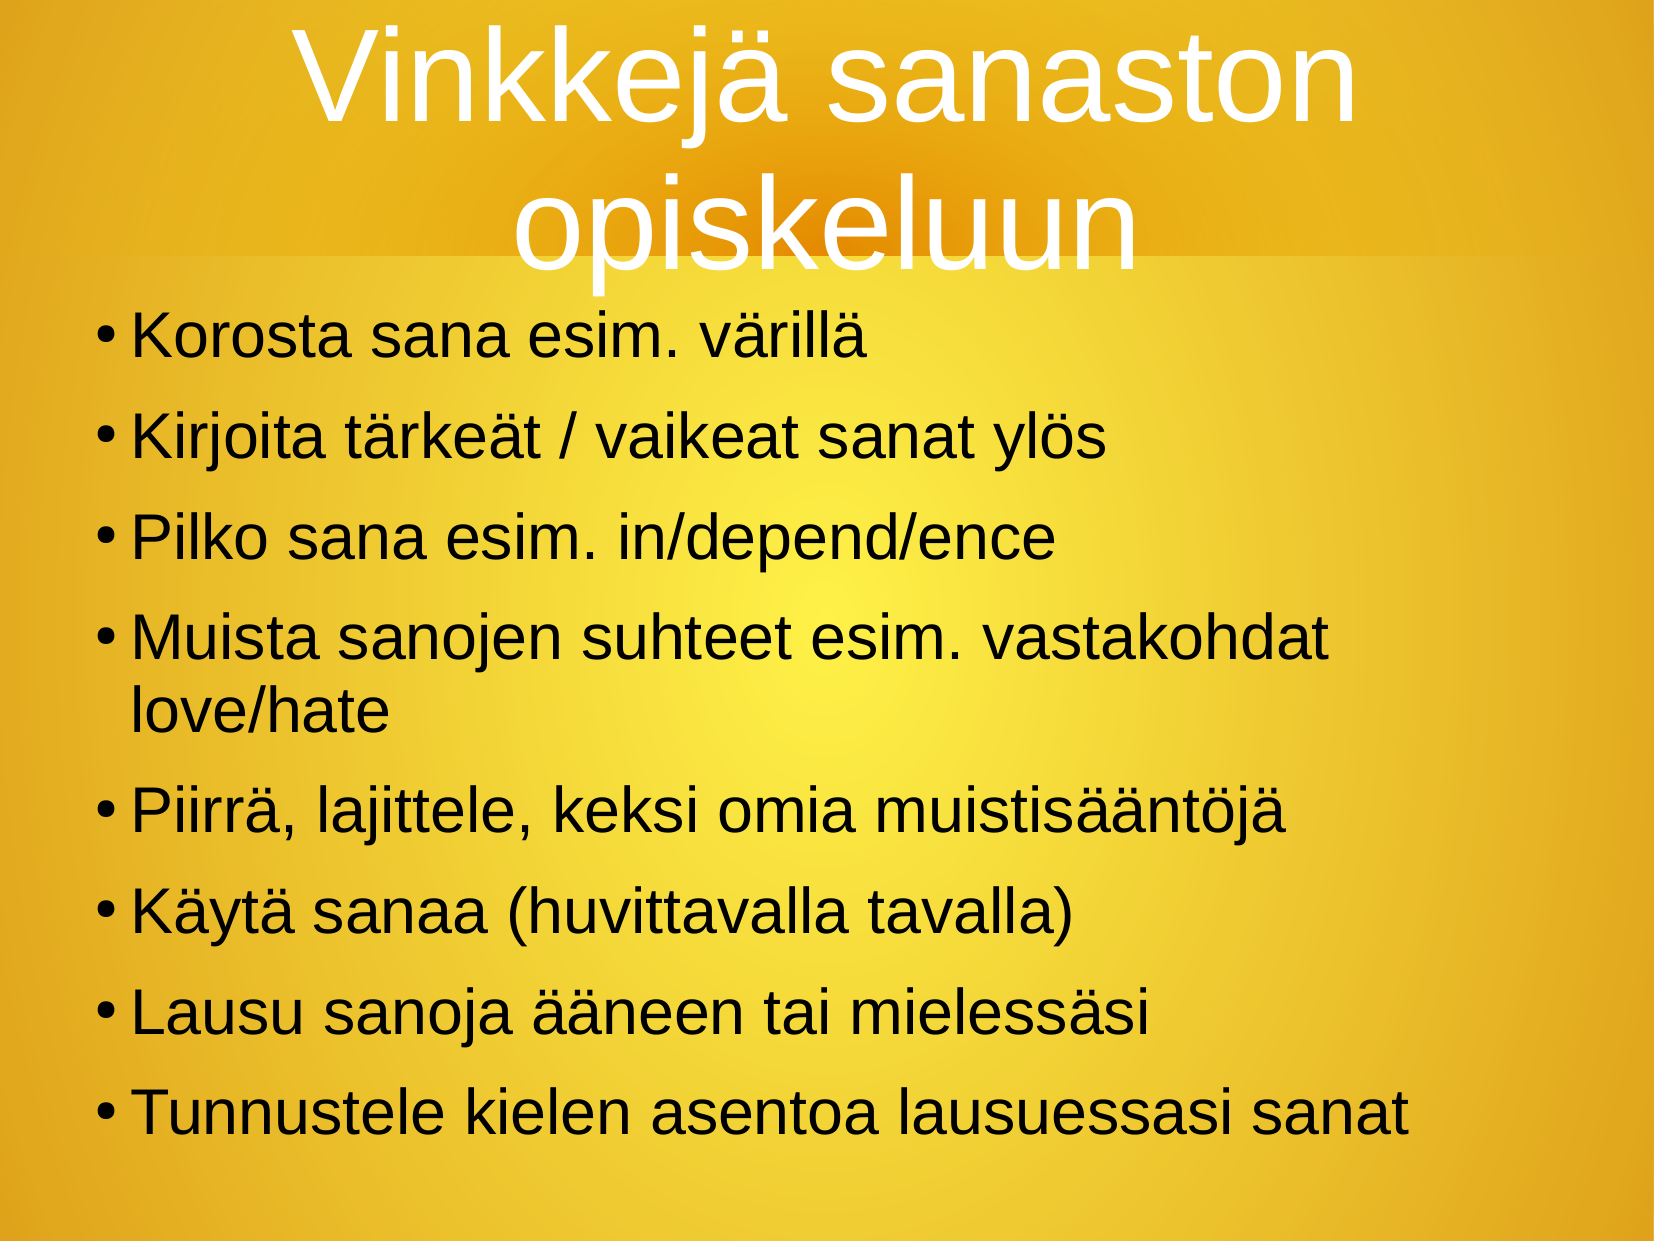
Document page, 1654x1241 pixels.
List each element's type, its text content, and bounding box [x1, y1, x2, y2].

list Korosta sana esim. värillä Kirjoita tärkeät / vaikeat sanat ylös Pilko sana esim. in/depend/ence Muista sanojen suhteet esim. vastakohdat love/hate Piirrä, lajittele, keksi omia muistisääntöjä Käytä sanaa (huvittavalla tavalla) Lausu sanoja ääneen tai mielessäsi Tunnustele kielen asentoa lausuessasi sanat [82, 299, 1571, 1152]
title Vinkkejä sanaston opiskeluun [82, 2, 1571, 298]
